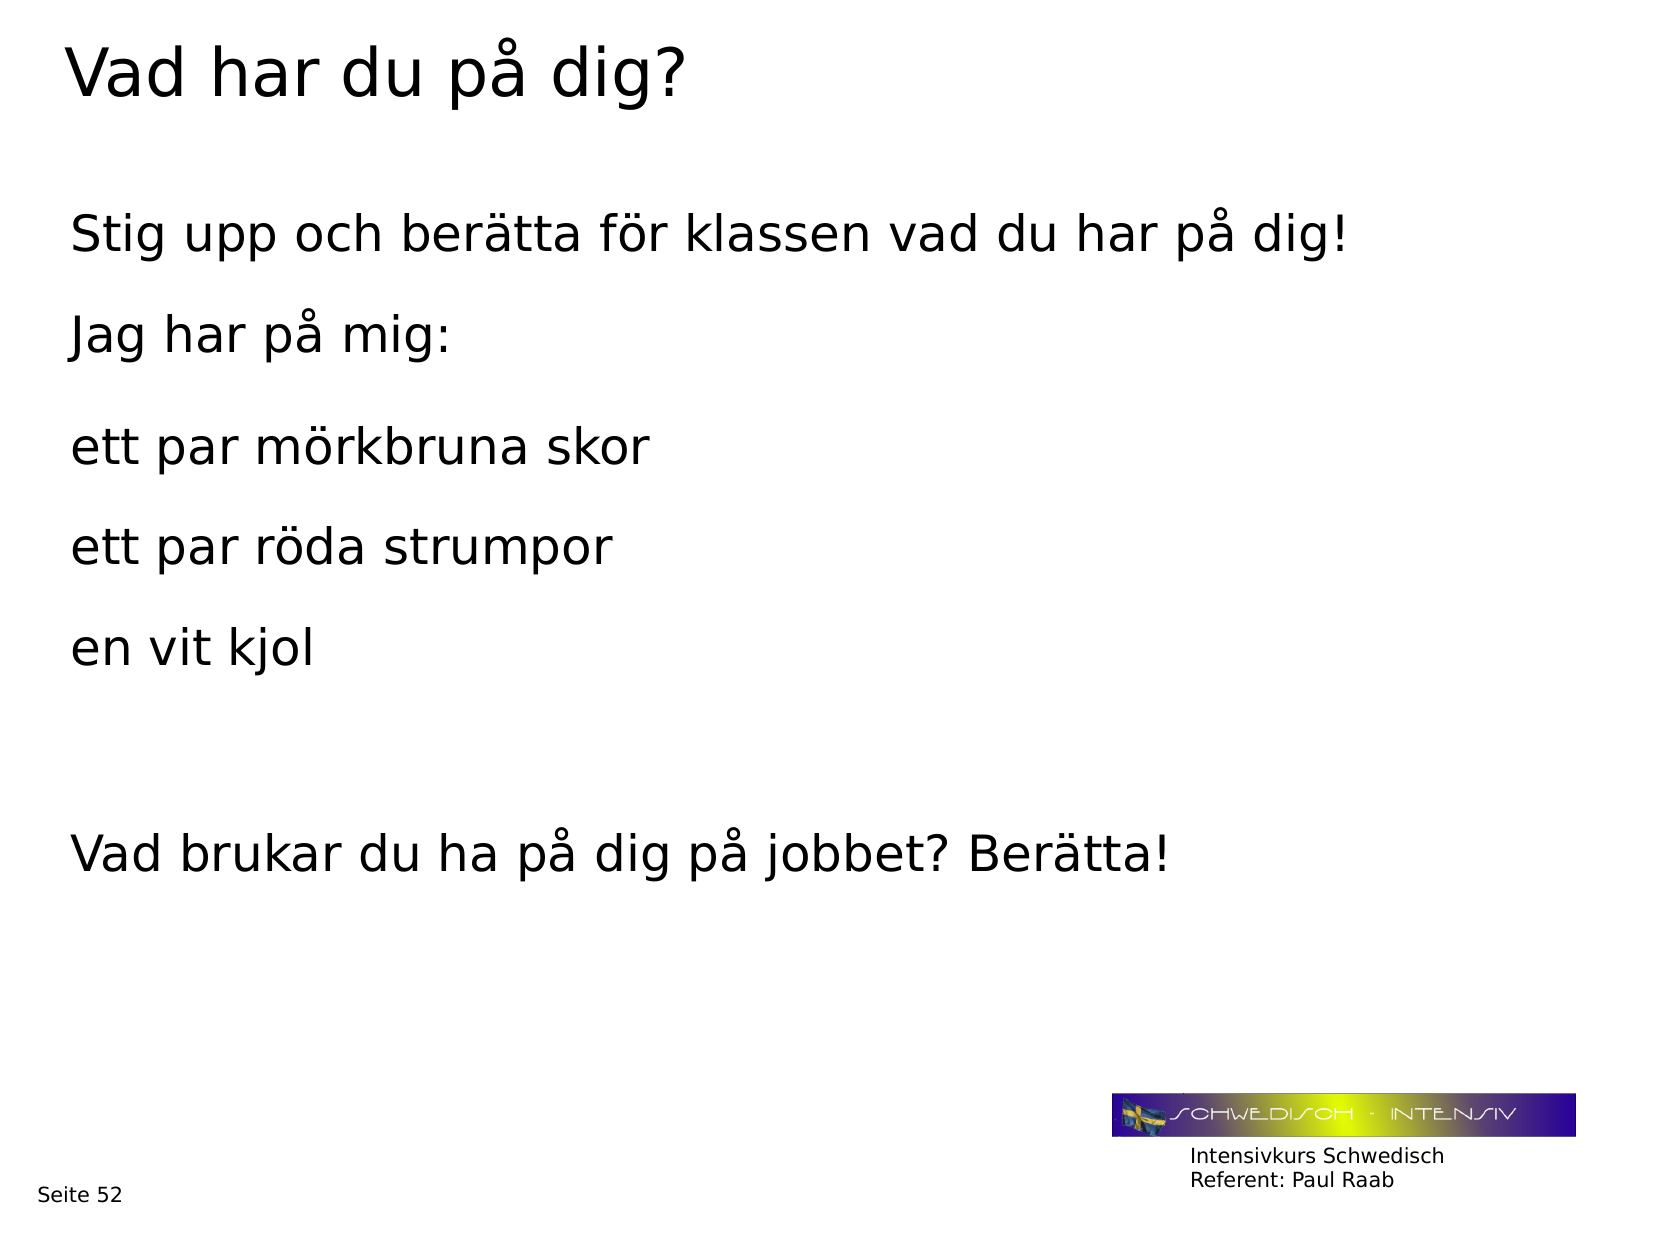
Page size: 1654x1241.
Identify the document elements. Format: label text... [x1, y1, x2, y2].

text_box en vit kjol [55, 611, 676, 685]
text_box Vad brukar du ha på dig på jobbet? Berätta! [55, 817, 1201, 891]
text_box Stig upp och berätta för klassen vad du har på dig! [55, 197, 1370, 271]
text_box Jag har på mig: [55, 298, 526, 372]
text_box Vad har du på dig? [49, 26, 788, 120]
text_box ett par mörkbruna skor [55, 410, 676, 484]
text_box ett par röda strumpor [55, 510, 676, 584]
picture [1112, 1093, 1576, 1137]
